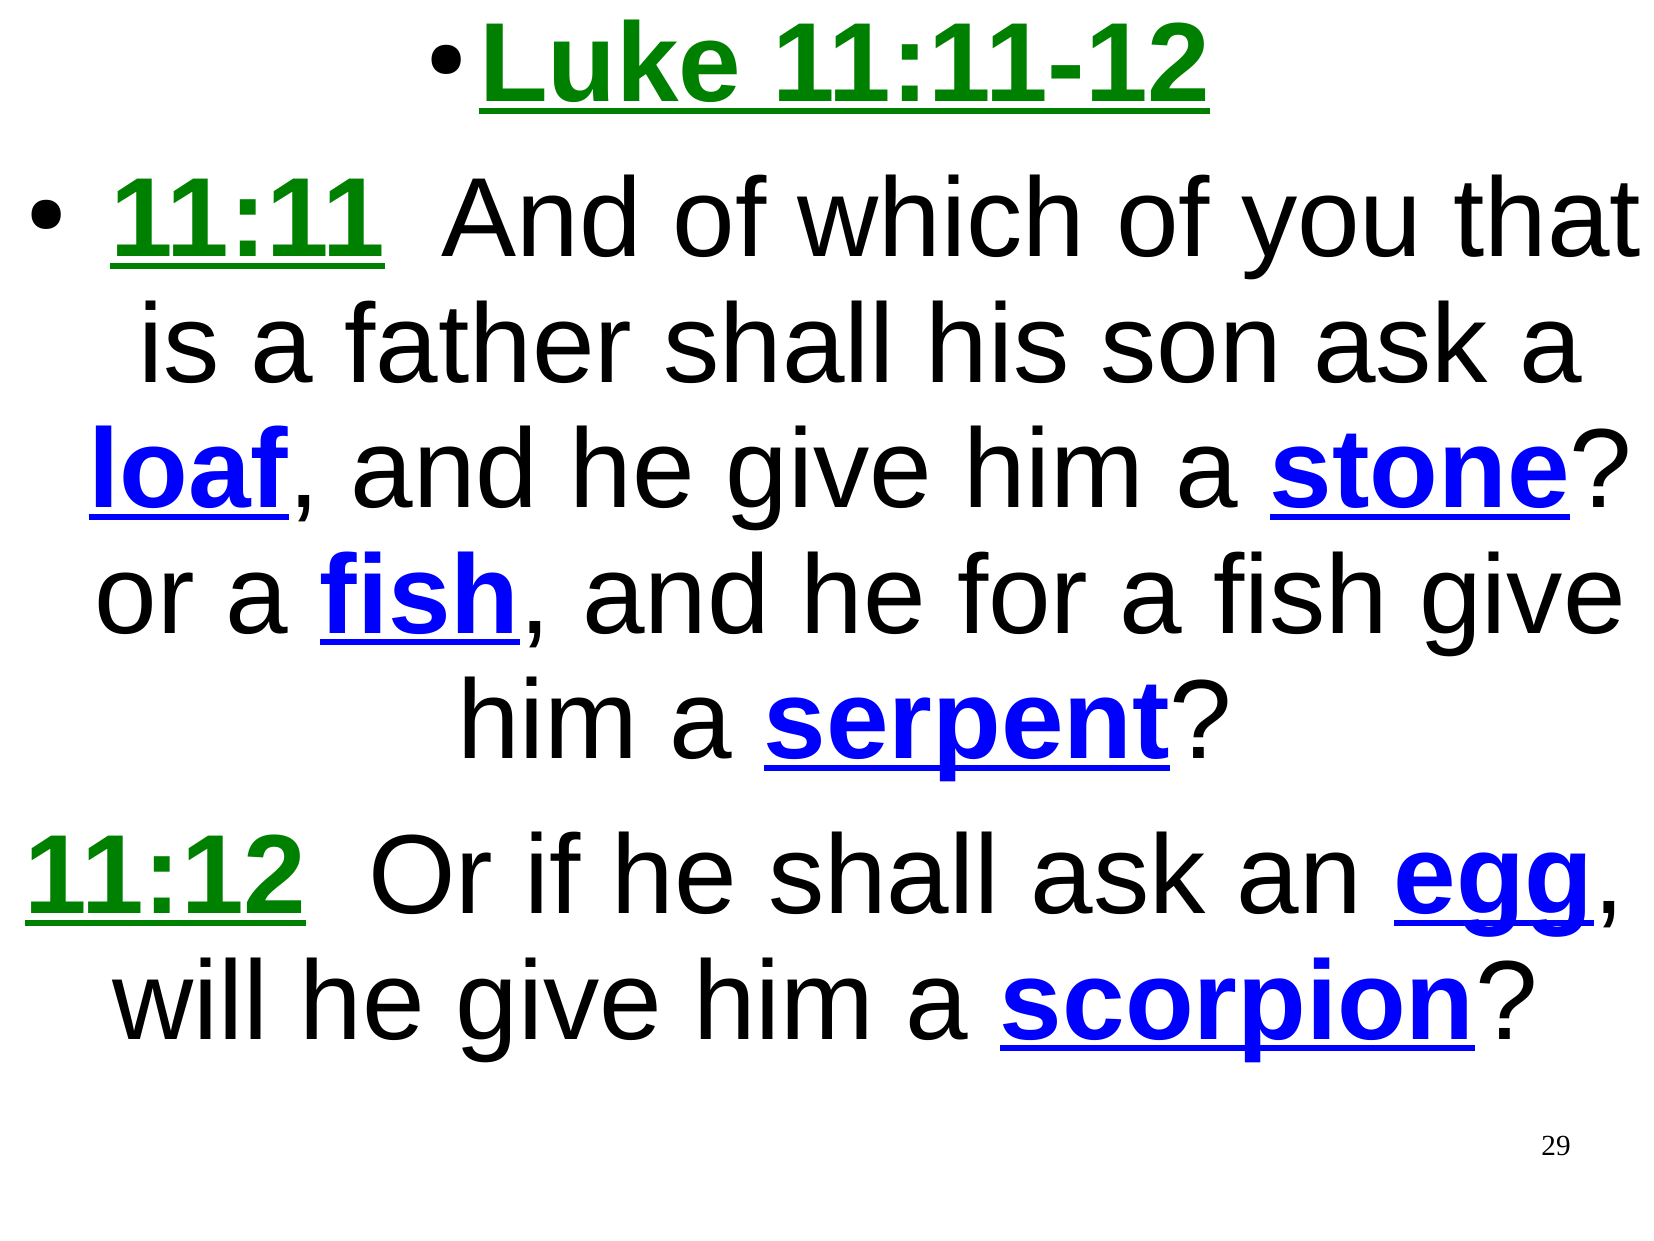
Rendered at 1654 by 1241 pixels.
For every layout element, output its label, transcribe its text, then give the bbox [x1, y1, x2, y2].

list Luke 11:11-12 11:11 And of which of you that is a father shall his son ask a loaf, and he give him a stone? or a fish, and he for a fish give him a serpent? 11:12 Or if he shall ask an egg, will he give him a scorpion? [0, 0, 1651, 1238]
